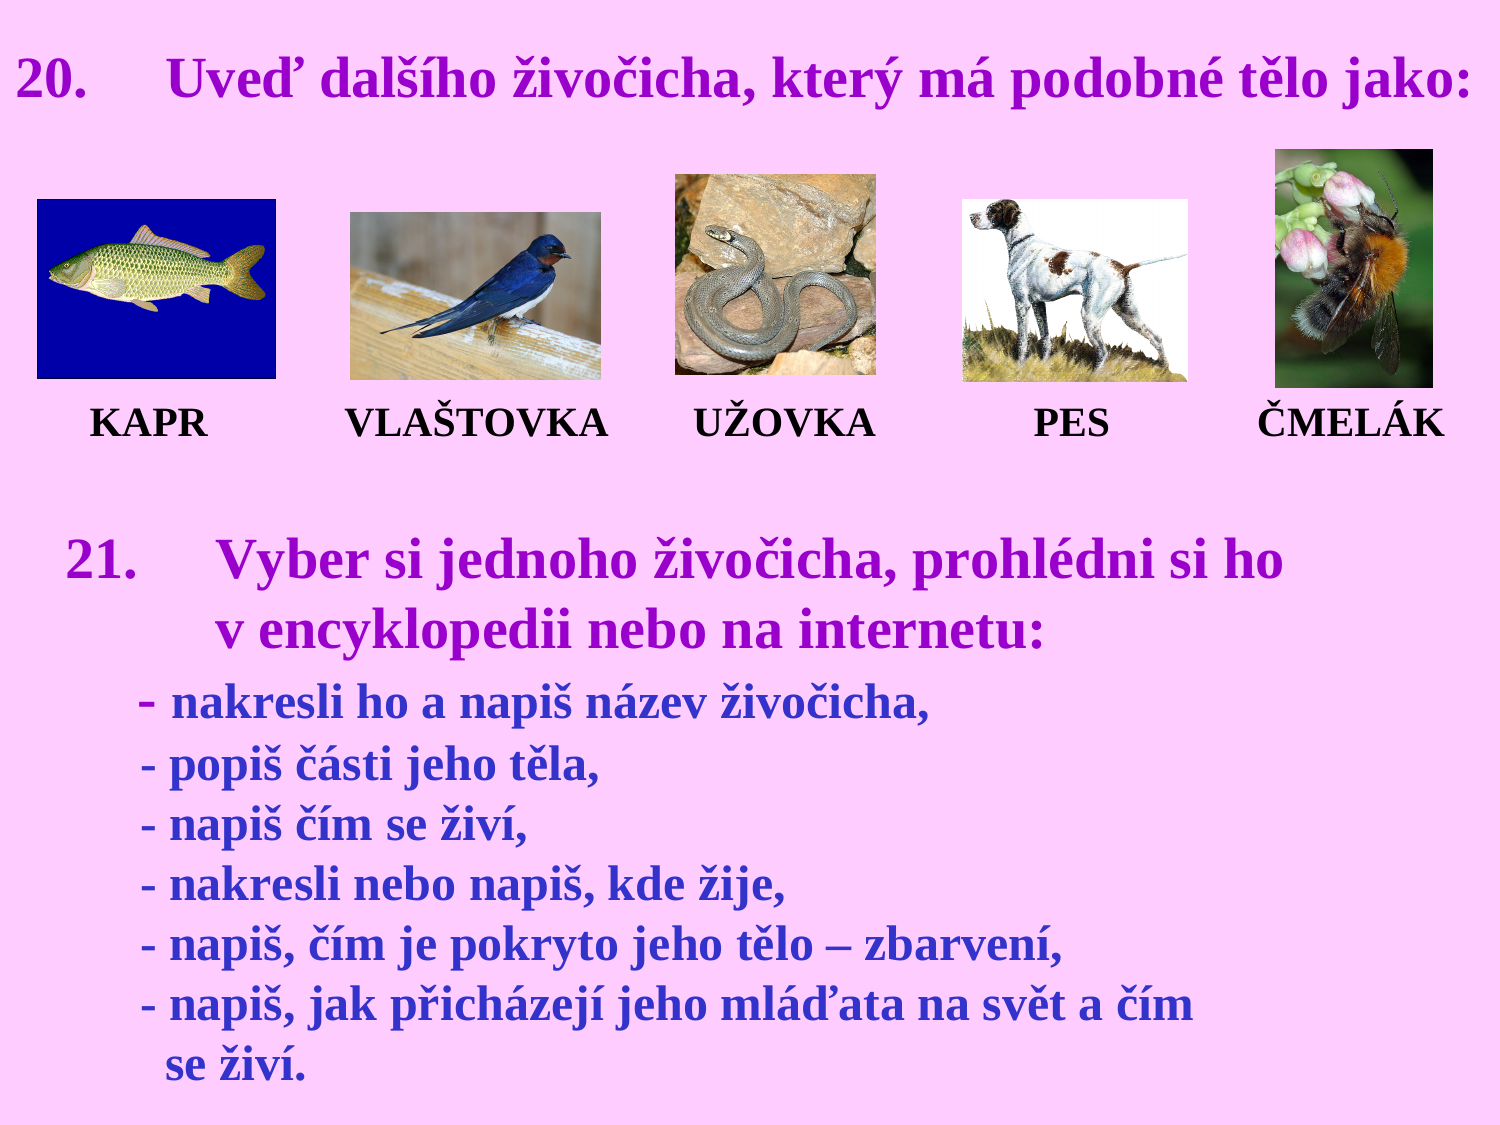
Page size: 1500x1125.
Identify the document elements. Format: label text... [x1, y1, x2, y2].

picture [675, 174, 876, 376]
picture [1275, 149, 1433, 387]
picture [350, 212, 601, 380]
text_box KAPR VLAŠTOVKA UŽOVKA PES ČMELÁK [74, 387, 1461, 454]
picture [962, 199, 1188, 382]
text_box 20. Uveď dalšího živočicha, který má podobné tělo jako: [0, 31, 1491, 117]
text_box 21. Vyber si jednoho živočicha, prohlédni si ho v encyklopedii nebo na internetu: - nakresli ho a napiš název živočicha, - popiš části jeho těla, - napiš čím se živí, - nakresli nebo napiš, kde žije, - napiš, čím je pokryto jeho tělo – zbarvení, - napiš, jak přicházejí jeho mláďata na svět a čím se živí. [50, 512, 1316, 1098]
picture [37, 199, 276, 379]
